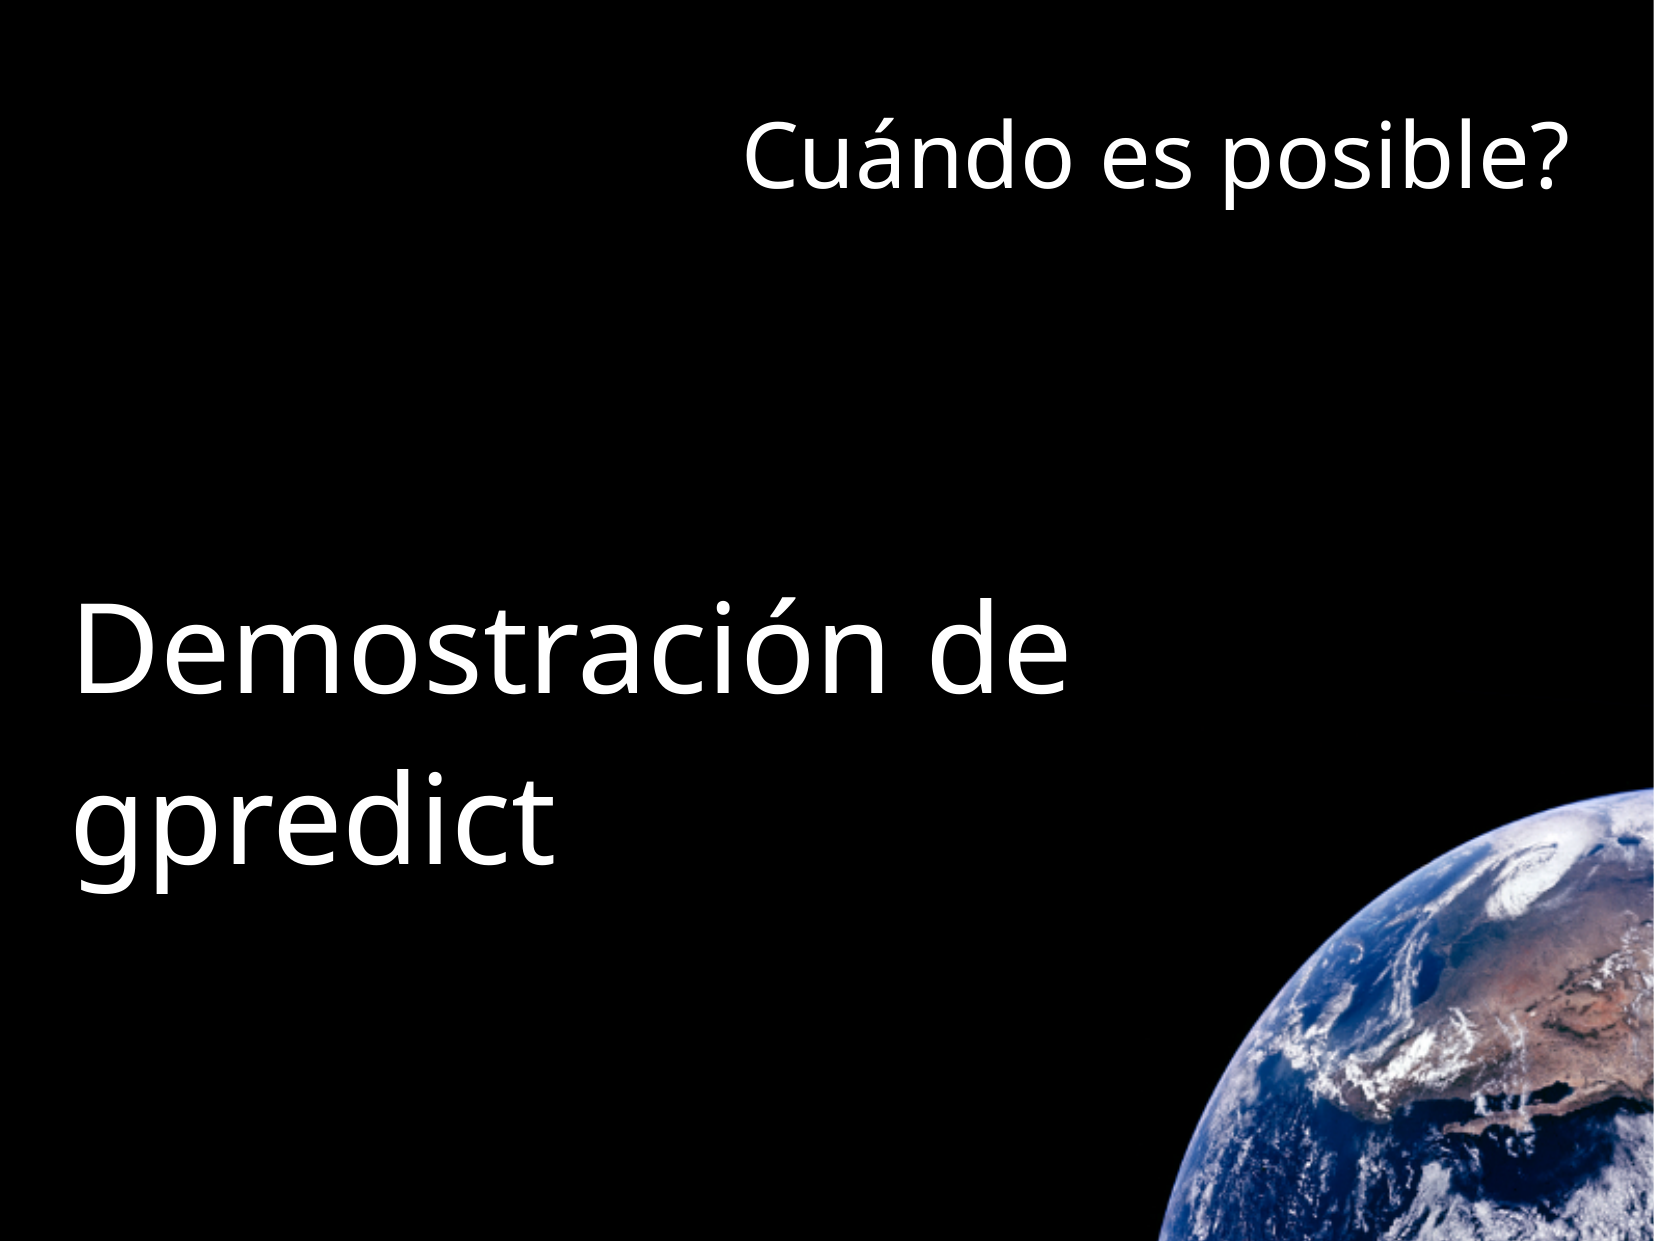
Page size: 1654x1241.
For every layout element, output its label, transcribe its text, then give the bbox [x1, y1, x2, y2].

picture [0, 0, 1654, 1241]
title Cuándo es posible? [82, 49, 1571, 257]
text_box Demostración de gpredict [9, 478, 1021, 1172]
